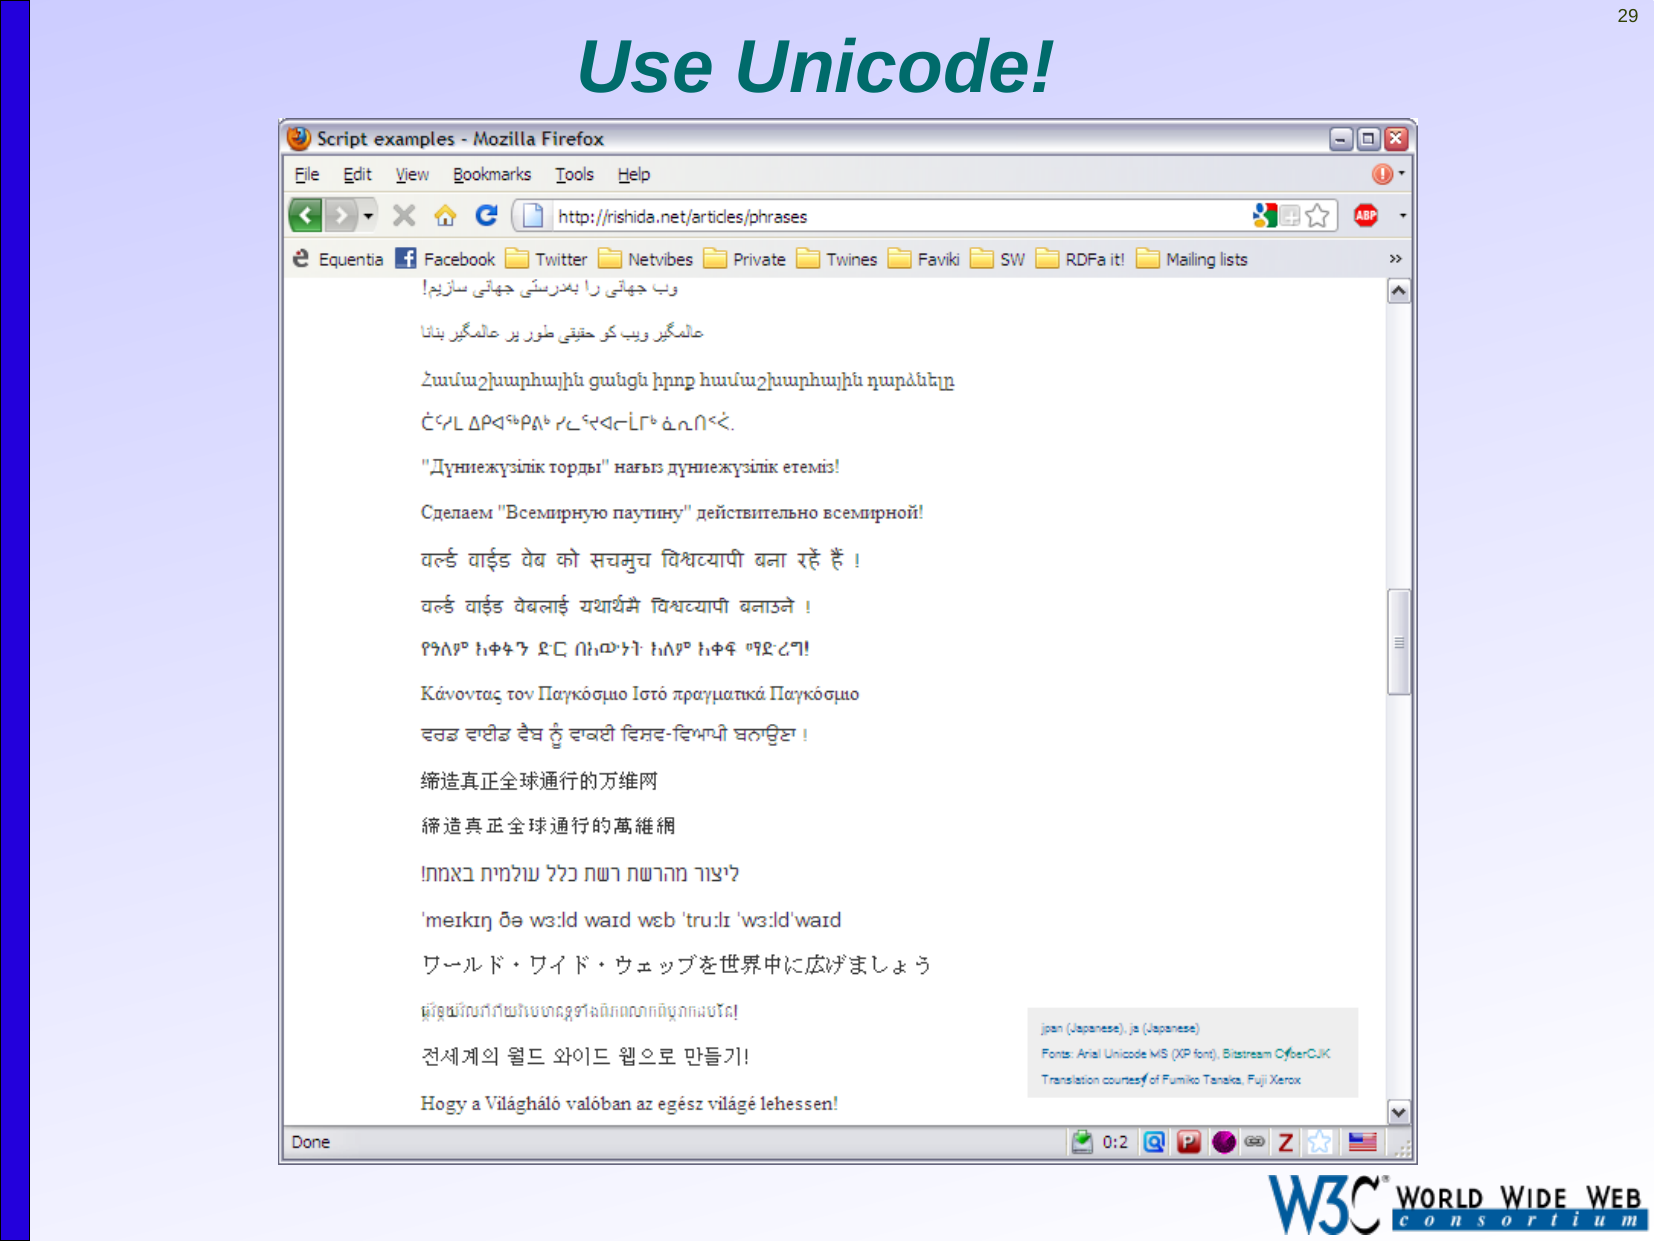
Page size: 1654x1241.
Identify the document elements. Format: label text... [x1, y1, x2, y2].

picture [1263, 1175, 1654, 1235]
title Use Unicode! [0, 5, 1654, 124]
picture [278, 118, 1418, 1165]
